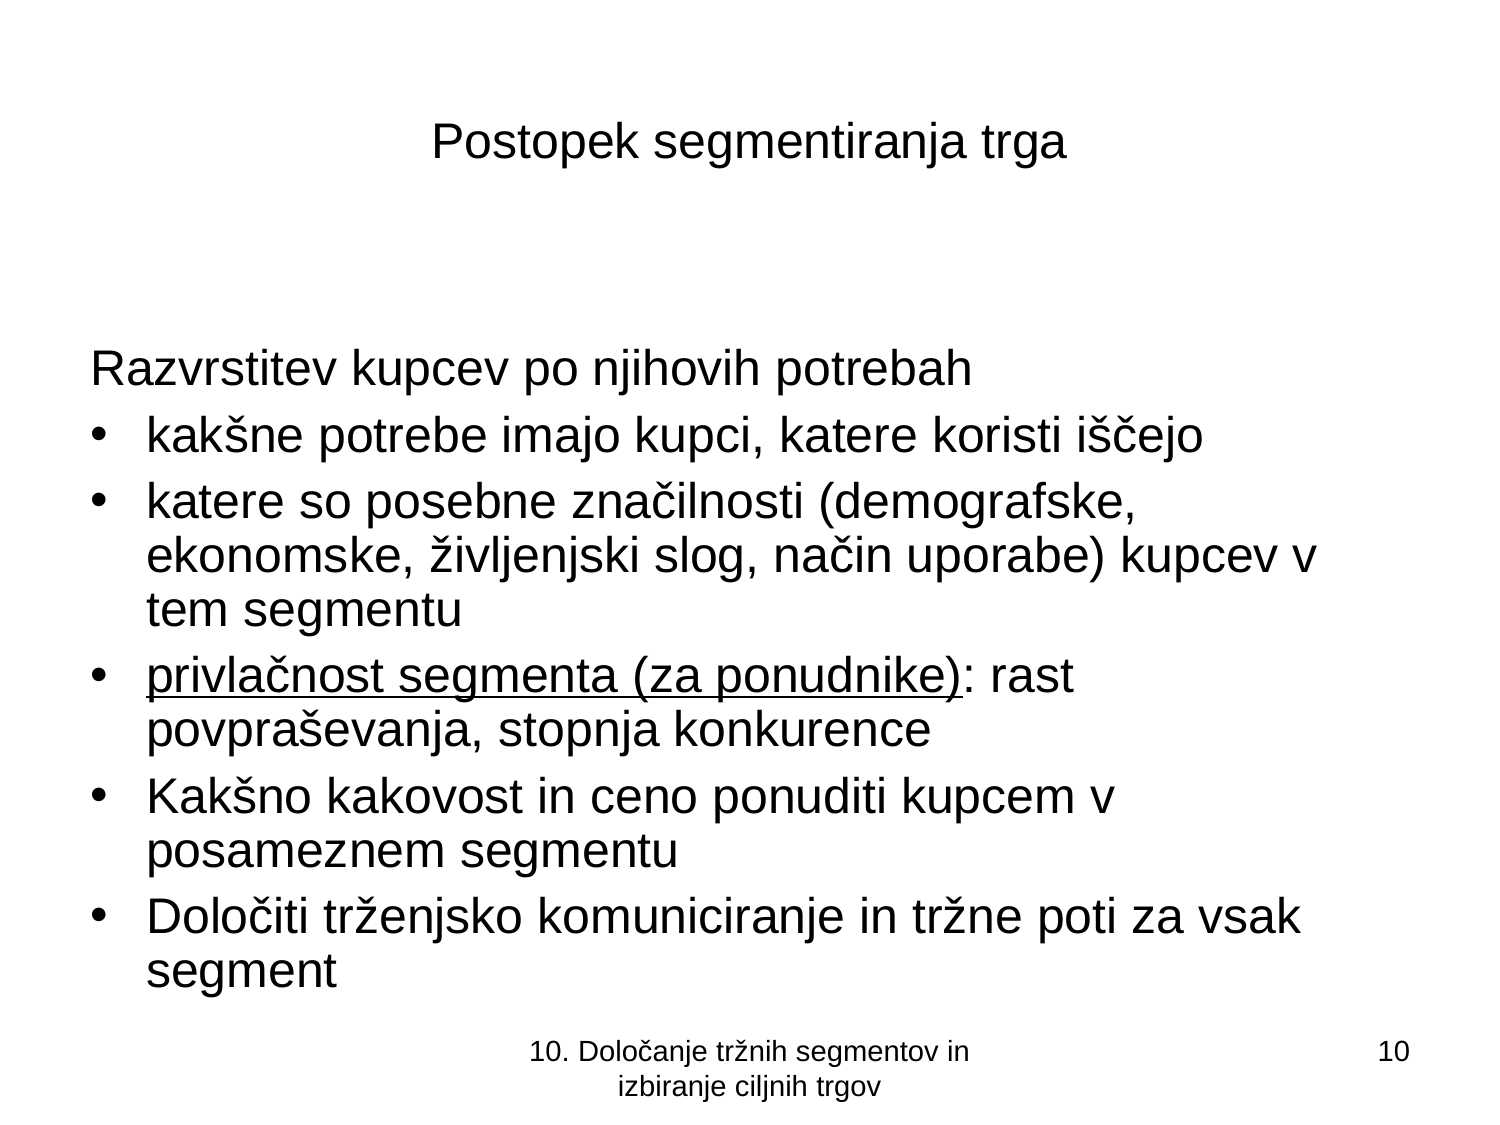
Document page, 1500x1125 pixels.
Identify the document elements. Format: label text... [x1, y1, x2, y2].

list Razvrstitev kupcev po njihovih potrebah kakšne potrebe imajo kupci, katere koristi iščejo katere so posebne značilnosti (demografske, ekonomske, življenjski slog, način uporabe) kupcev v tem segmentu privlačnost segmenta (za ponudnike): rast povpraševanja, stopnja konkurence Kakšno kakovost in ceno ponuditi kupcem v posameznem segmentu Določiti trženjsko komuniciranje in tržne poti za vsak segment [75, 262, 1426, 1006]
title Postopek segmentiranja trga [75, 45, 1426, 233]
text_box <number> [1074, 1024, 1426, 1103]
text_box 10. Določanje tržnih segmentov in izbiranje ciljnih trgov [512, 1024, 988, 1103]
